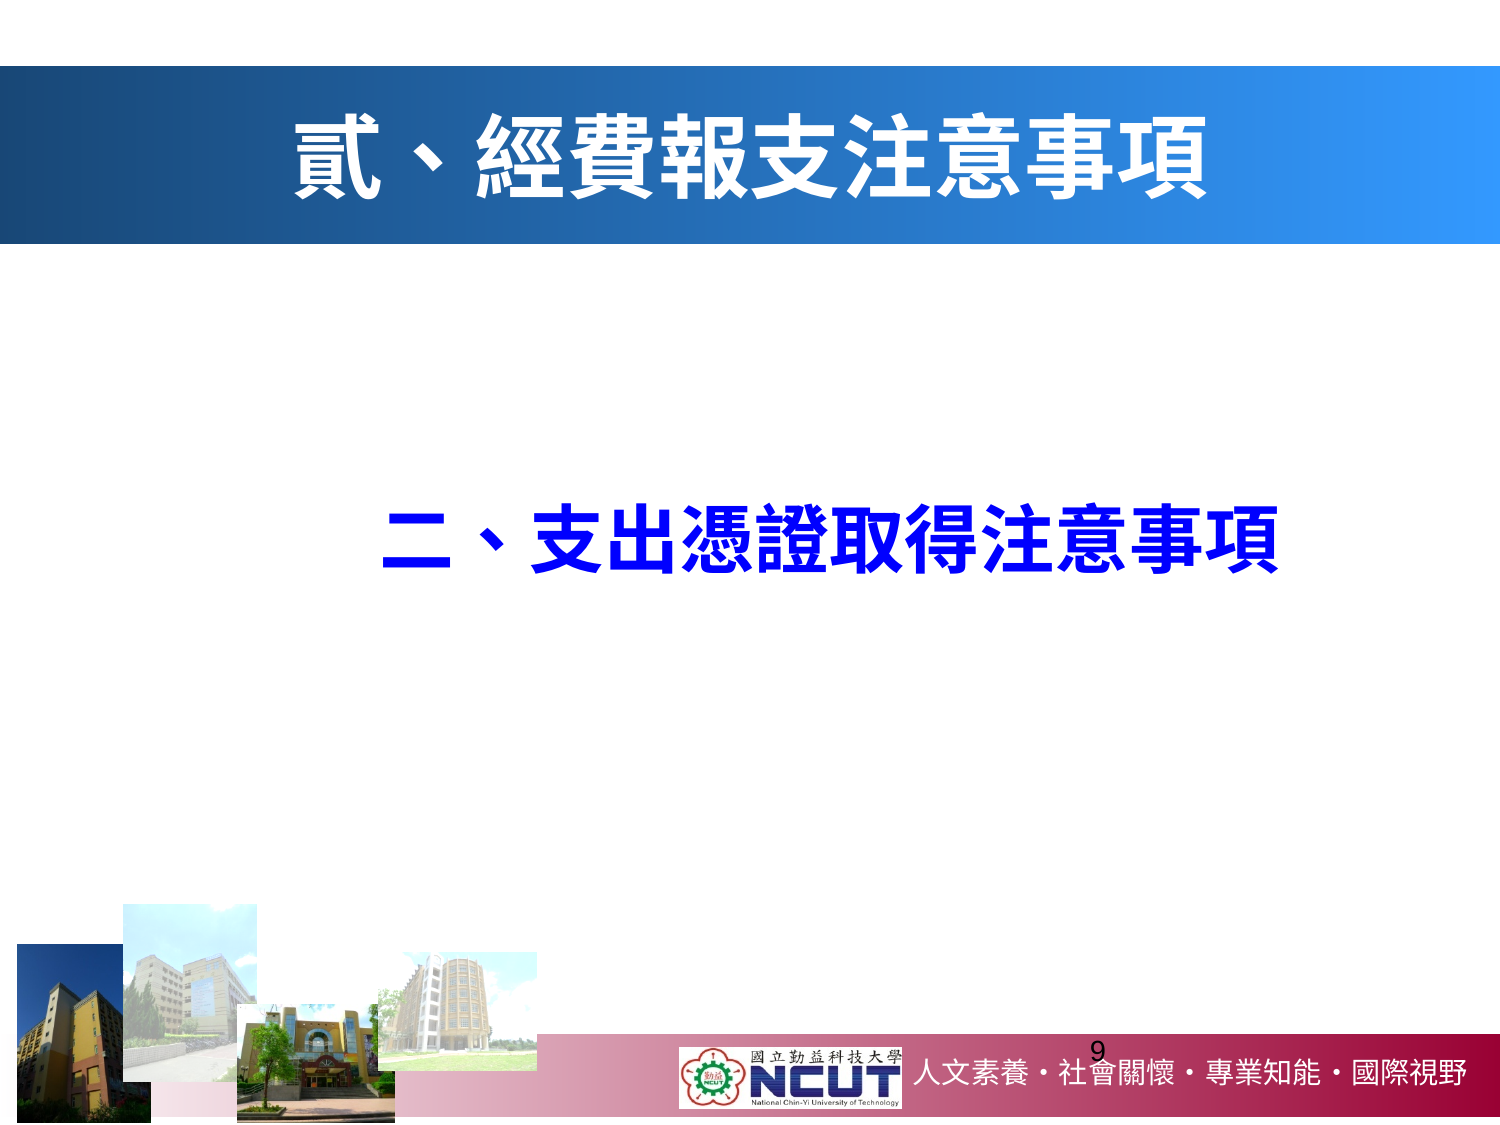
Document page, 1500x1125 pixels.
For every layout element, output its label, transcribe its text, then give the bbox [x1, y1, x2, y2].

list 二、支出憑證取得注意事項 [64, 267, 1388, 977]
title 貳、經費報支注意事項 [0, 66, 1500, 244]
text_box [1074, 1024, 1426, 1103]
